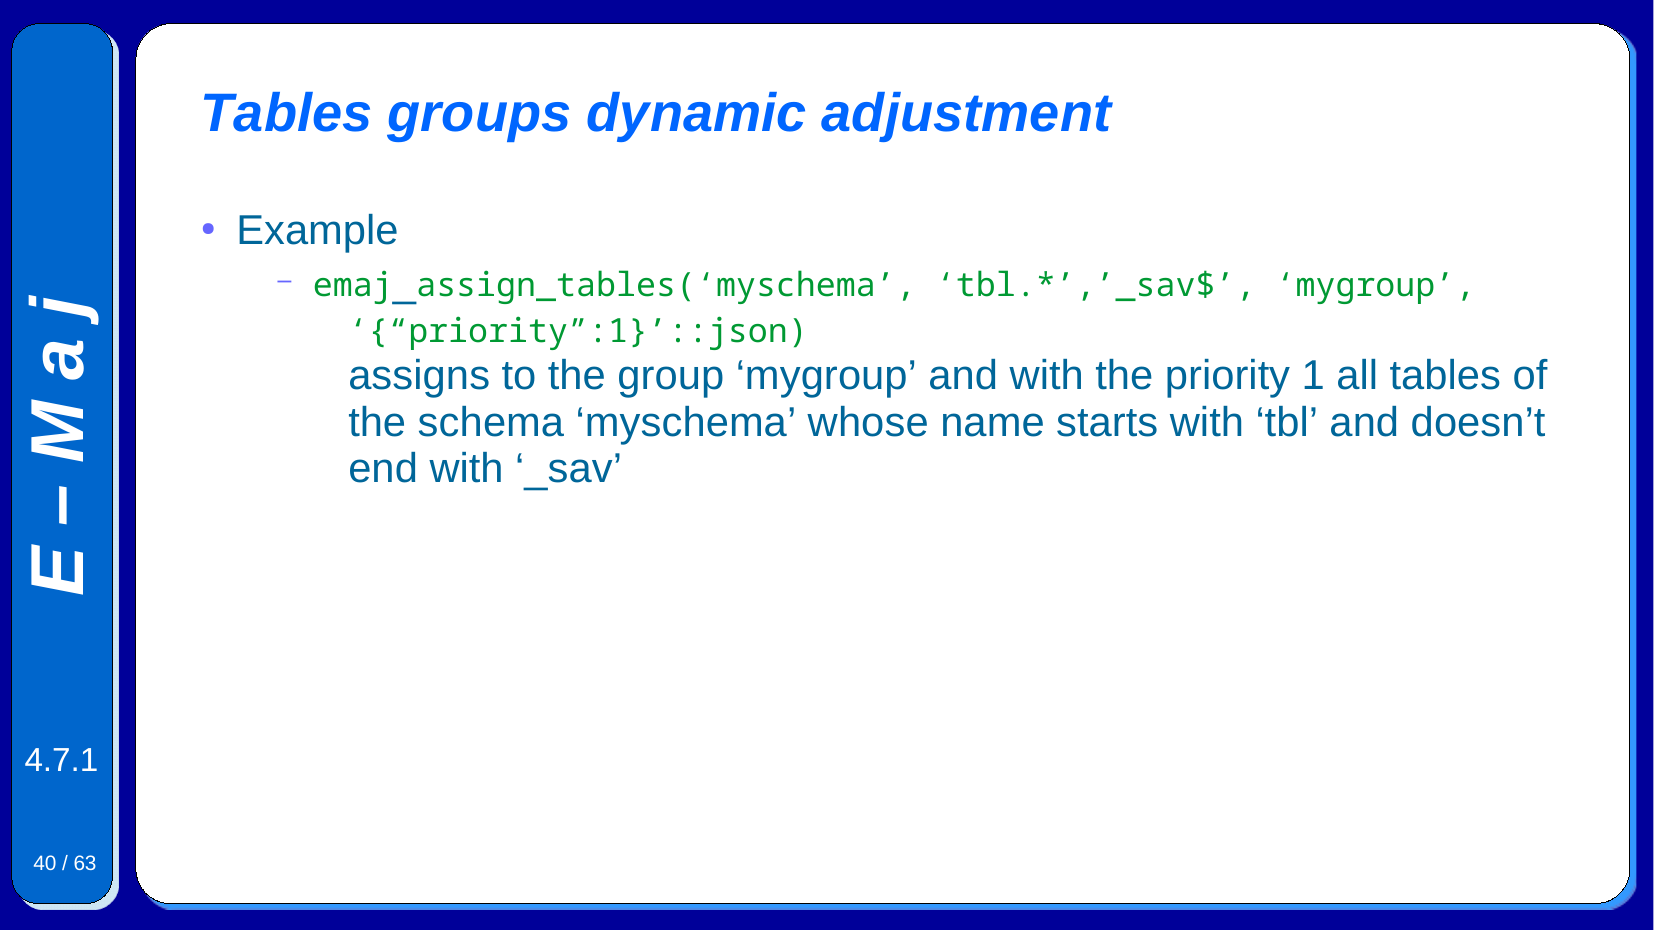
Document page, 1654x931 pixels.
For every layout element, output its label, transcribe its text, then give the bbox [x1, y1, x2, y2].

list Example emaj_assign_tables(‘myschema’, ‘tbl.*’,’_sav$’, ‘mygroup’, ‘{“priority”:1}’::json) assigns to the group ‘mygroup’ and with the priority 1 all tables of the schema ‘myschema’ whose name starts with ‘tbl’ and doesn’t end with ‘_sav’ [177, 206, 1587, 829]
title Tables groups dynamic adjustment [200, 34, 1575, 191]
